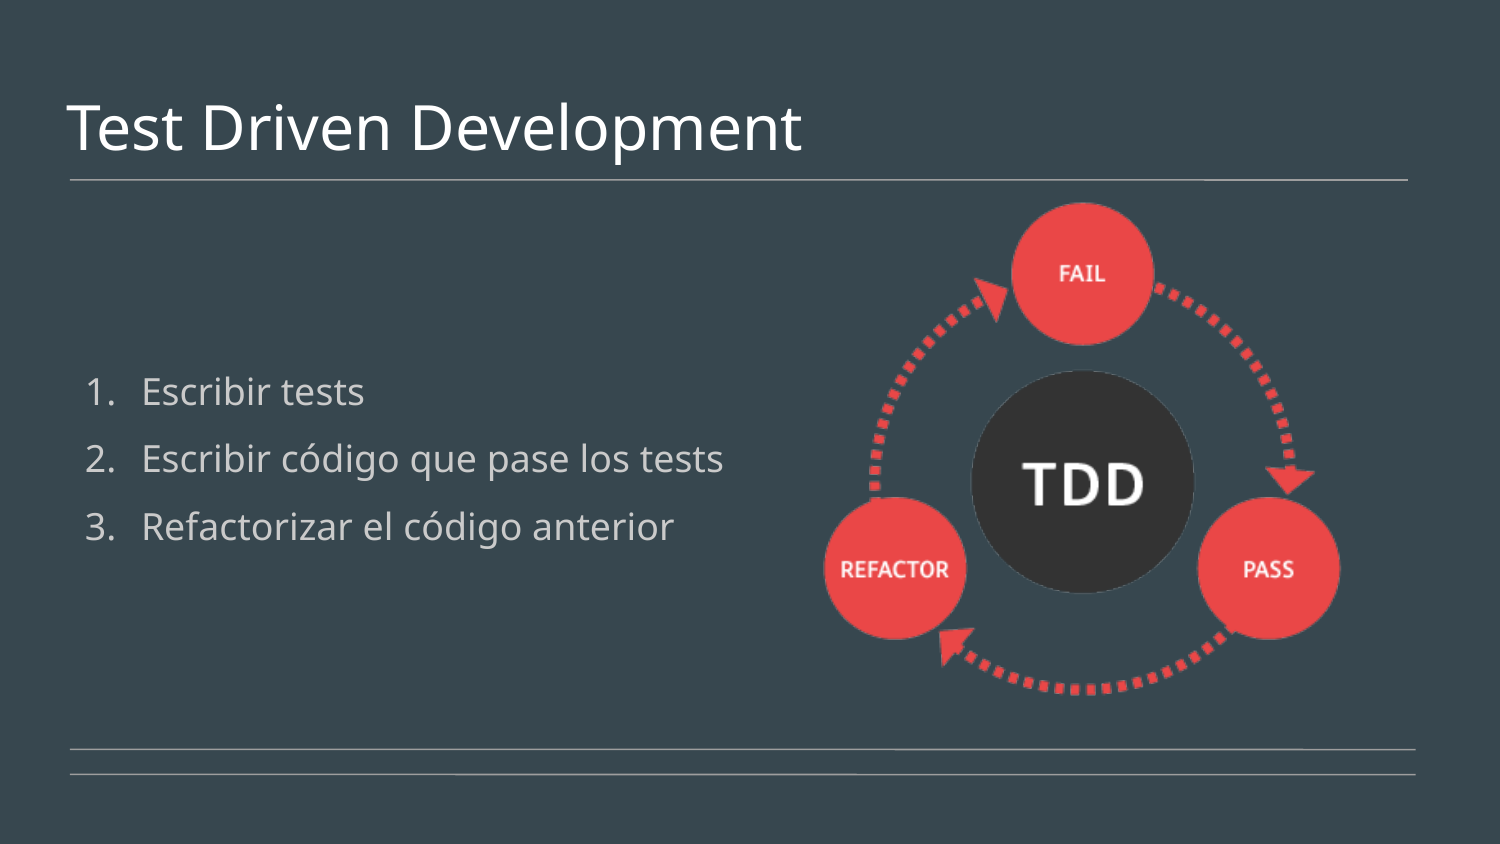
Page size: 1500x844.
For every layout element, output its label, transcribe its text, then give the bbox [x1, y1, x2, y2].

title Test Driven Development [51, 72, 1449, 167]
list Escribir tests Escribir código que pase los tests Refactorizar el código anterior [51, 330, 1449, 750]
picture [801, 182, 1369, 720]
